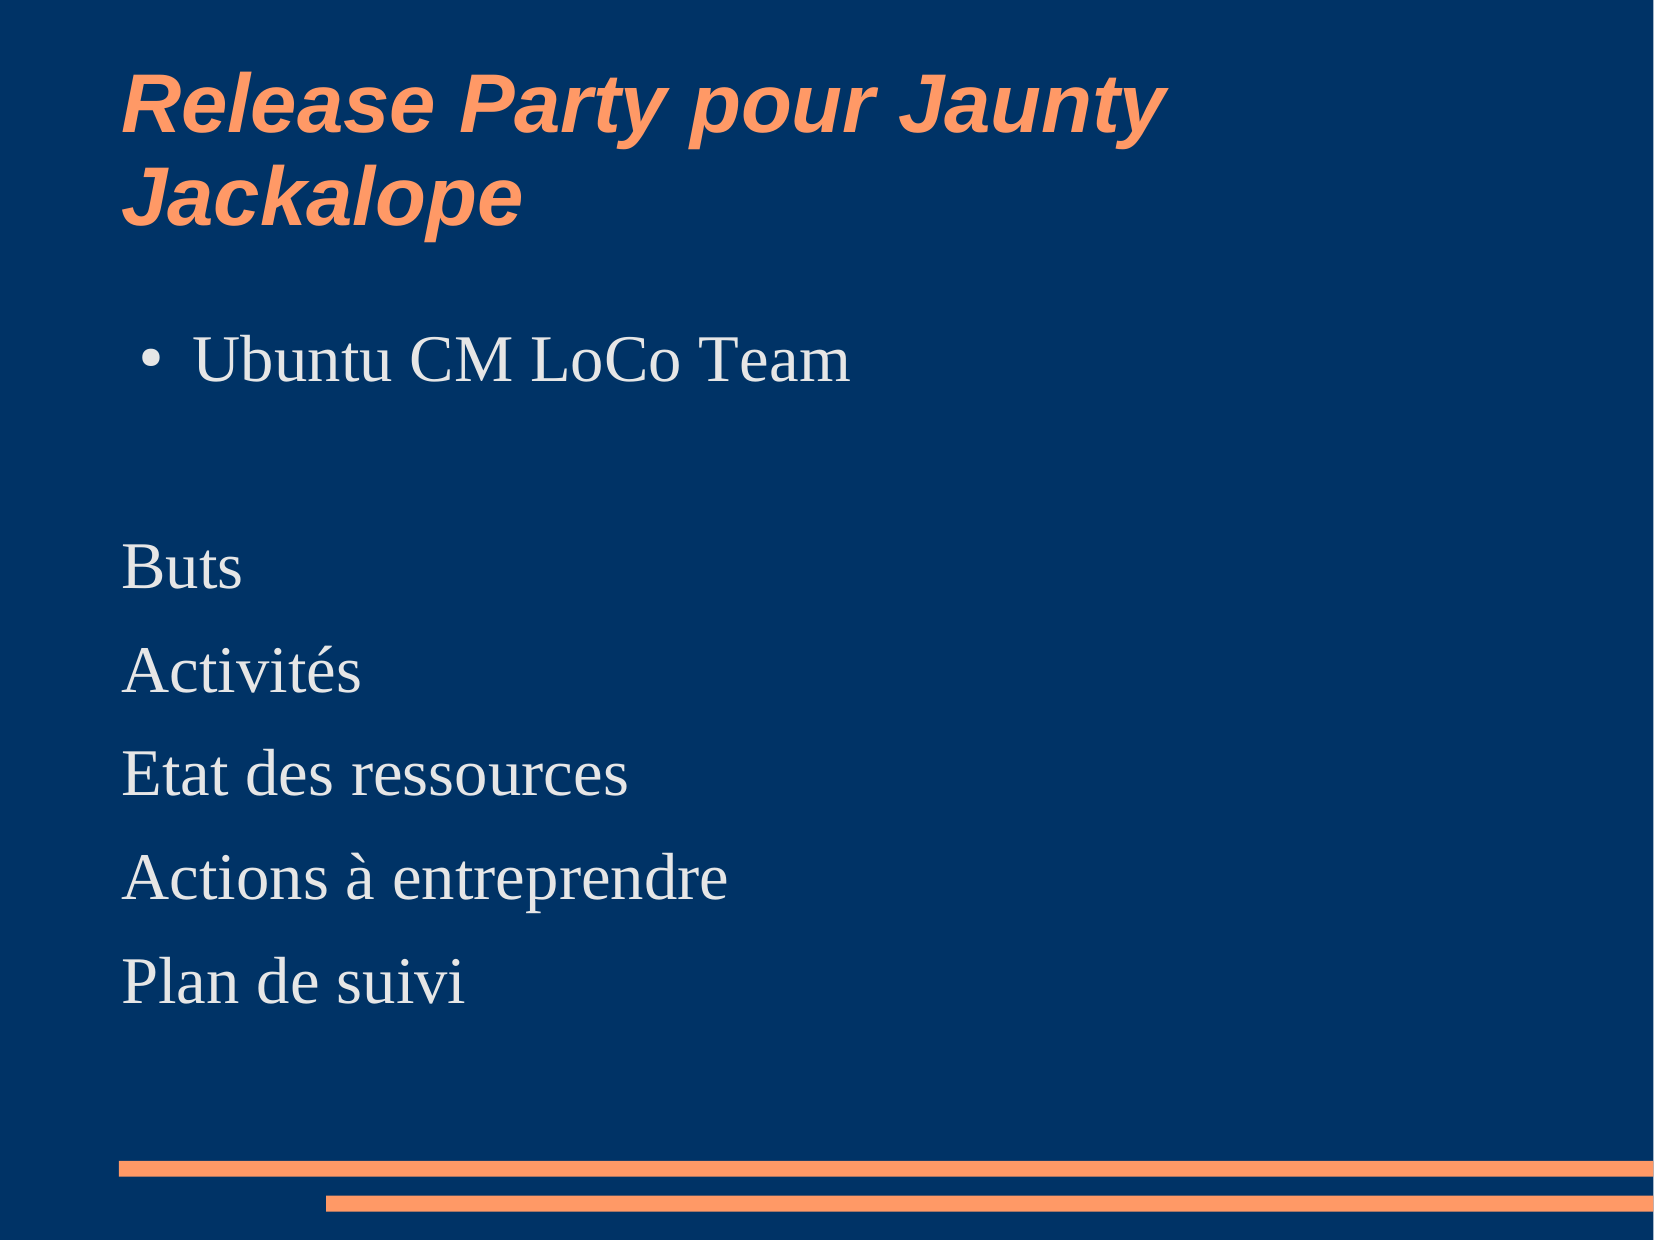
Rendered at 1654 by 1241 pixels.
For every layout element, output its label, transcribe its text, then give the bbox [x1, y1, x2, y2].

title Release Party pour Jaunty Jackalope [121, 46, 1534, 254]
list Ubuntu CM LoCo Team Buts Activités Etat des ressources Actions à entreprendre Plan de suivi [121, 322, 1561, 1141]
